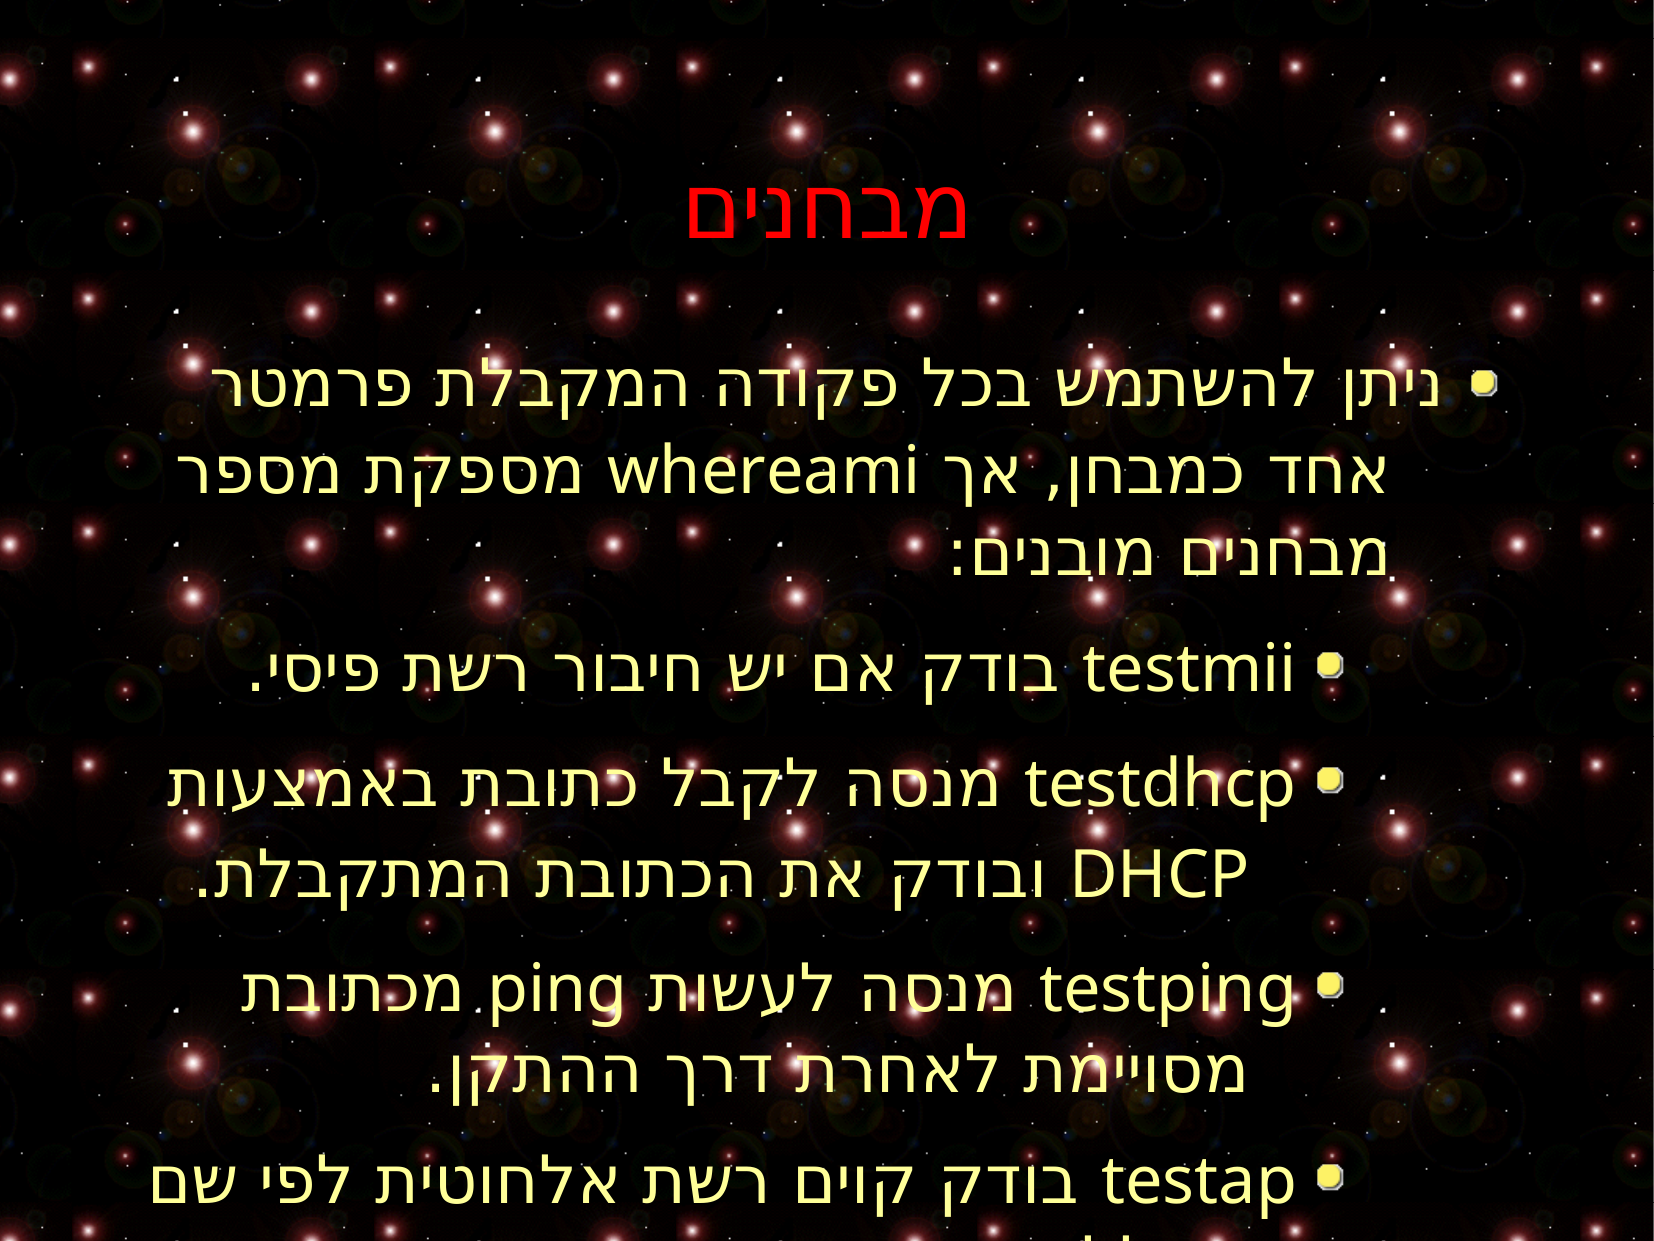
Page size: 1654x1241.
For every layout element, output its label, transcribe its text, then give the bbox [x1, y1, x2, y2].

list ניתן להשתמש בכל פקודה המקבלת פרמטר אחד כמבחן, אך whereami מספקת מספר מבחנים מובנים: testmii בודק אם יש חיבור רשת פיסי. testdhcp מנסה לקבל כתובת באמצעות DHCP ובודק את הכתובת המתקבלת. testping מנסה לעשות ping מכתובת מסויימת לאחרת דרך ההתקן. testap בודק קוים רשת אלחוטית לפי שם ובכלל. testssid בודק קיום רשת אלחוטית נסתרת לפי שם. [121, 344, 1534, 1127]
picture [0, 0, 1654, 1241]
title מבחנים [121, 102, 1534, 311]
